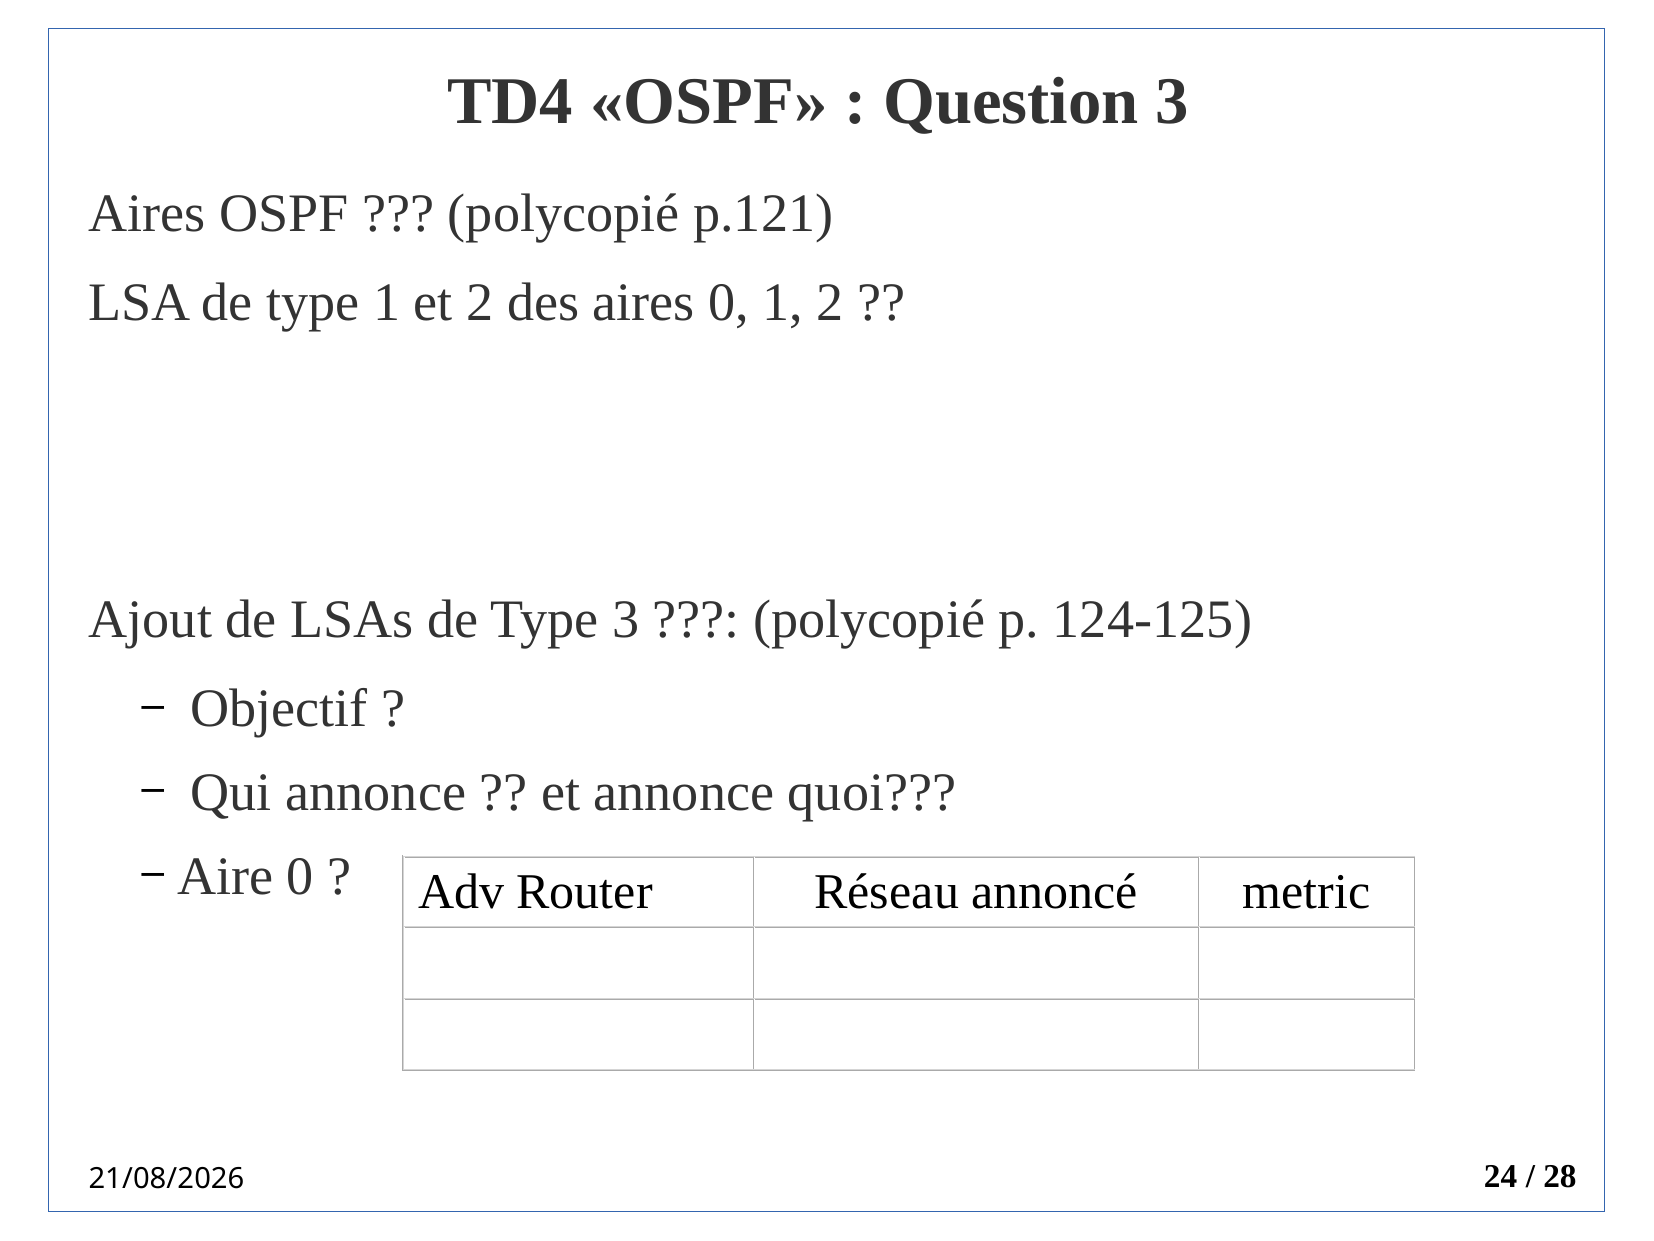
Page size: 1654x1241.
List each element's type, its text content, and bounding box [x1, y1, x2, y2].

table_cell [1200, 928, 1414, 997]
table_header Réseau annoncé [755, 858, 1198, 926]
table_cell [405, 928, 753, 997]
table_cell [755, 928, 1198, 997]
title TD4 «OSPF» : Question 3 [88, 61, 1565, 142]
table_header metric [1200, 858, 1414, 926]
table_cell [755, 1000, 1198, 1069]
table_cell [1200, 1000, 1414, 1069]
table_header Adv Router [405, 858, 753, 926]
list Aires OSPF ??? (polycopié p.121) LSA de type 1 et 2 des aires 0, 1, 2 ?? Ajout de LSAs de Type 3 ???: (polycopié p. 124-125) Objectif ? Qui annonce ?? et annonce quoi??? Aire 0 ? [88, 183, 1565, 1123]
table_cell [405, 1000, 753, 1069]
